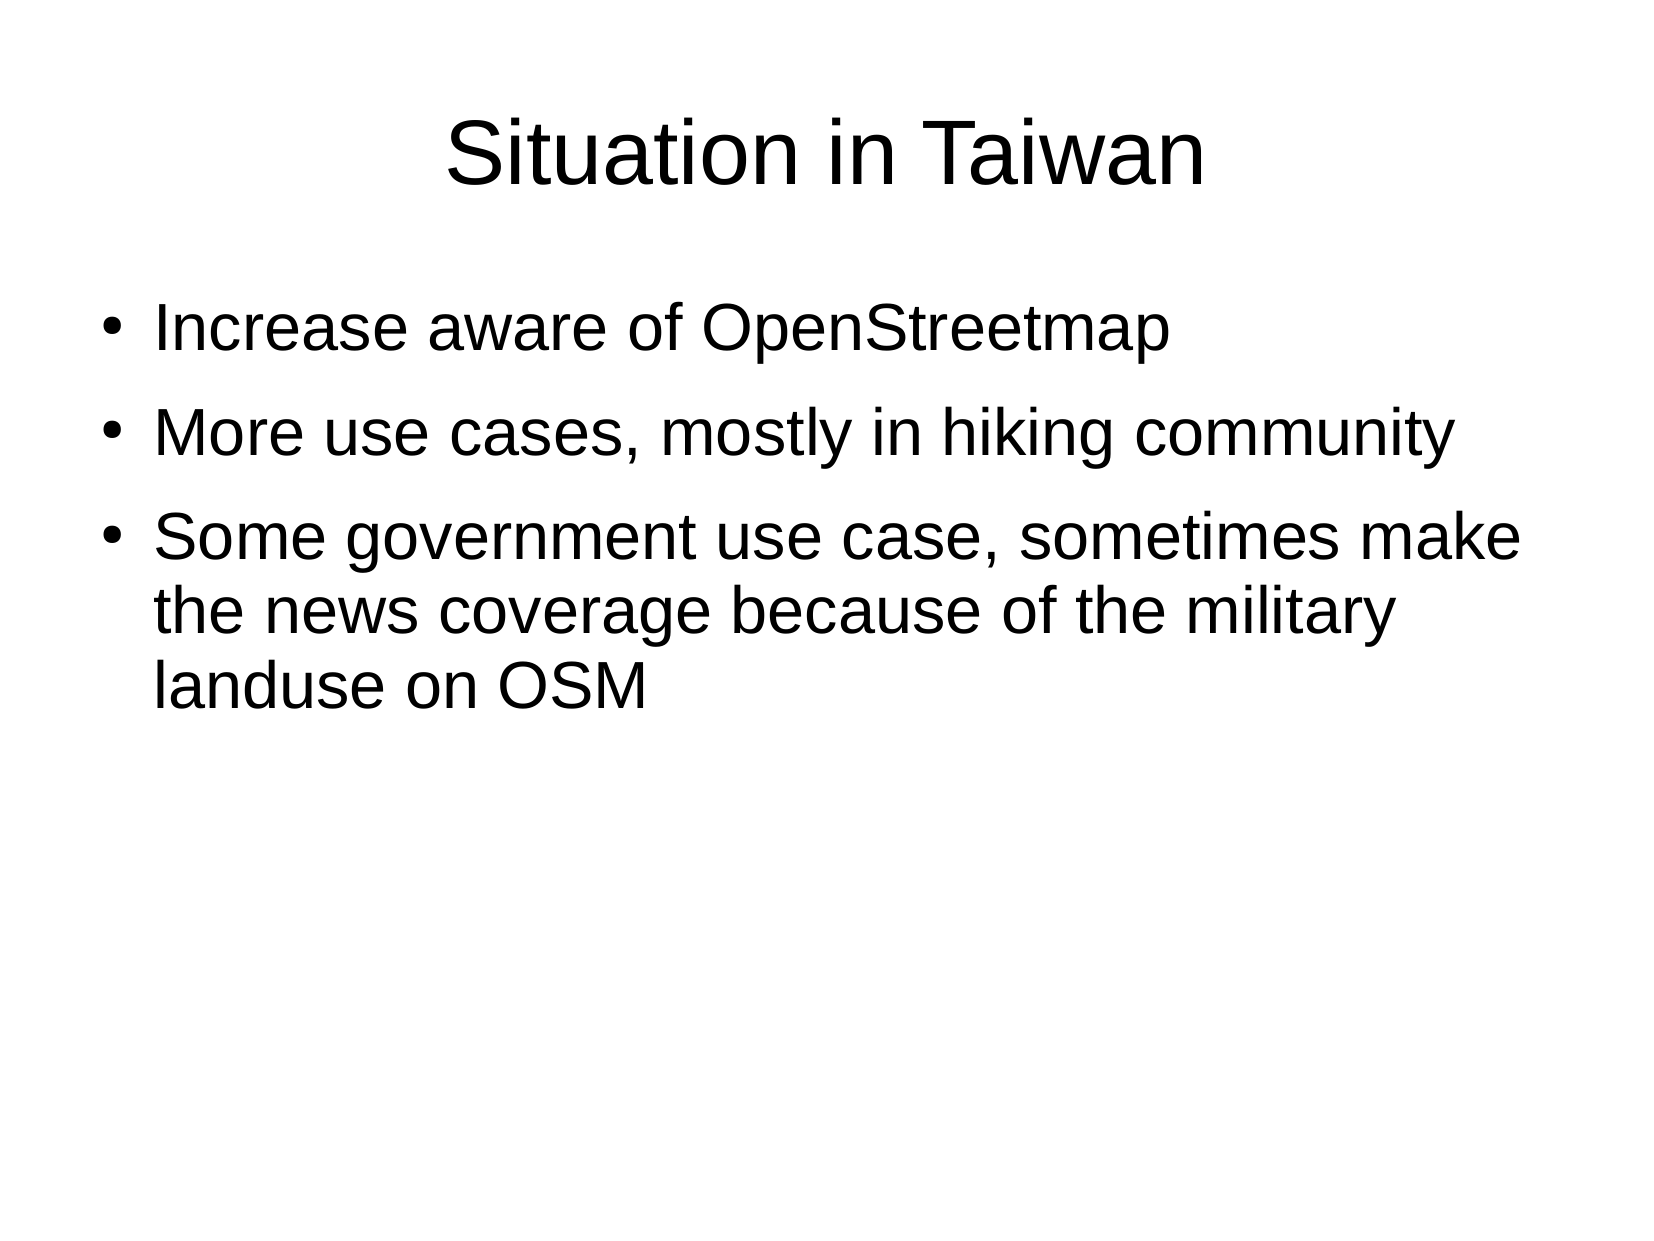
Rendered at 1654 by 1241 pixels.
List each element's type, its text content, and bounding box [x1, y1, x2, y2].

list Increase aware of OpenStreetmap More use cases, mostly in hiking community Some government use case, sometimes make the news coverage because of the military landuse on OSM [82, 290, 1571, 1010]
title Situation in Taiwan [82, 49, 1571, 257]
